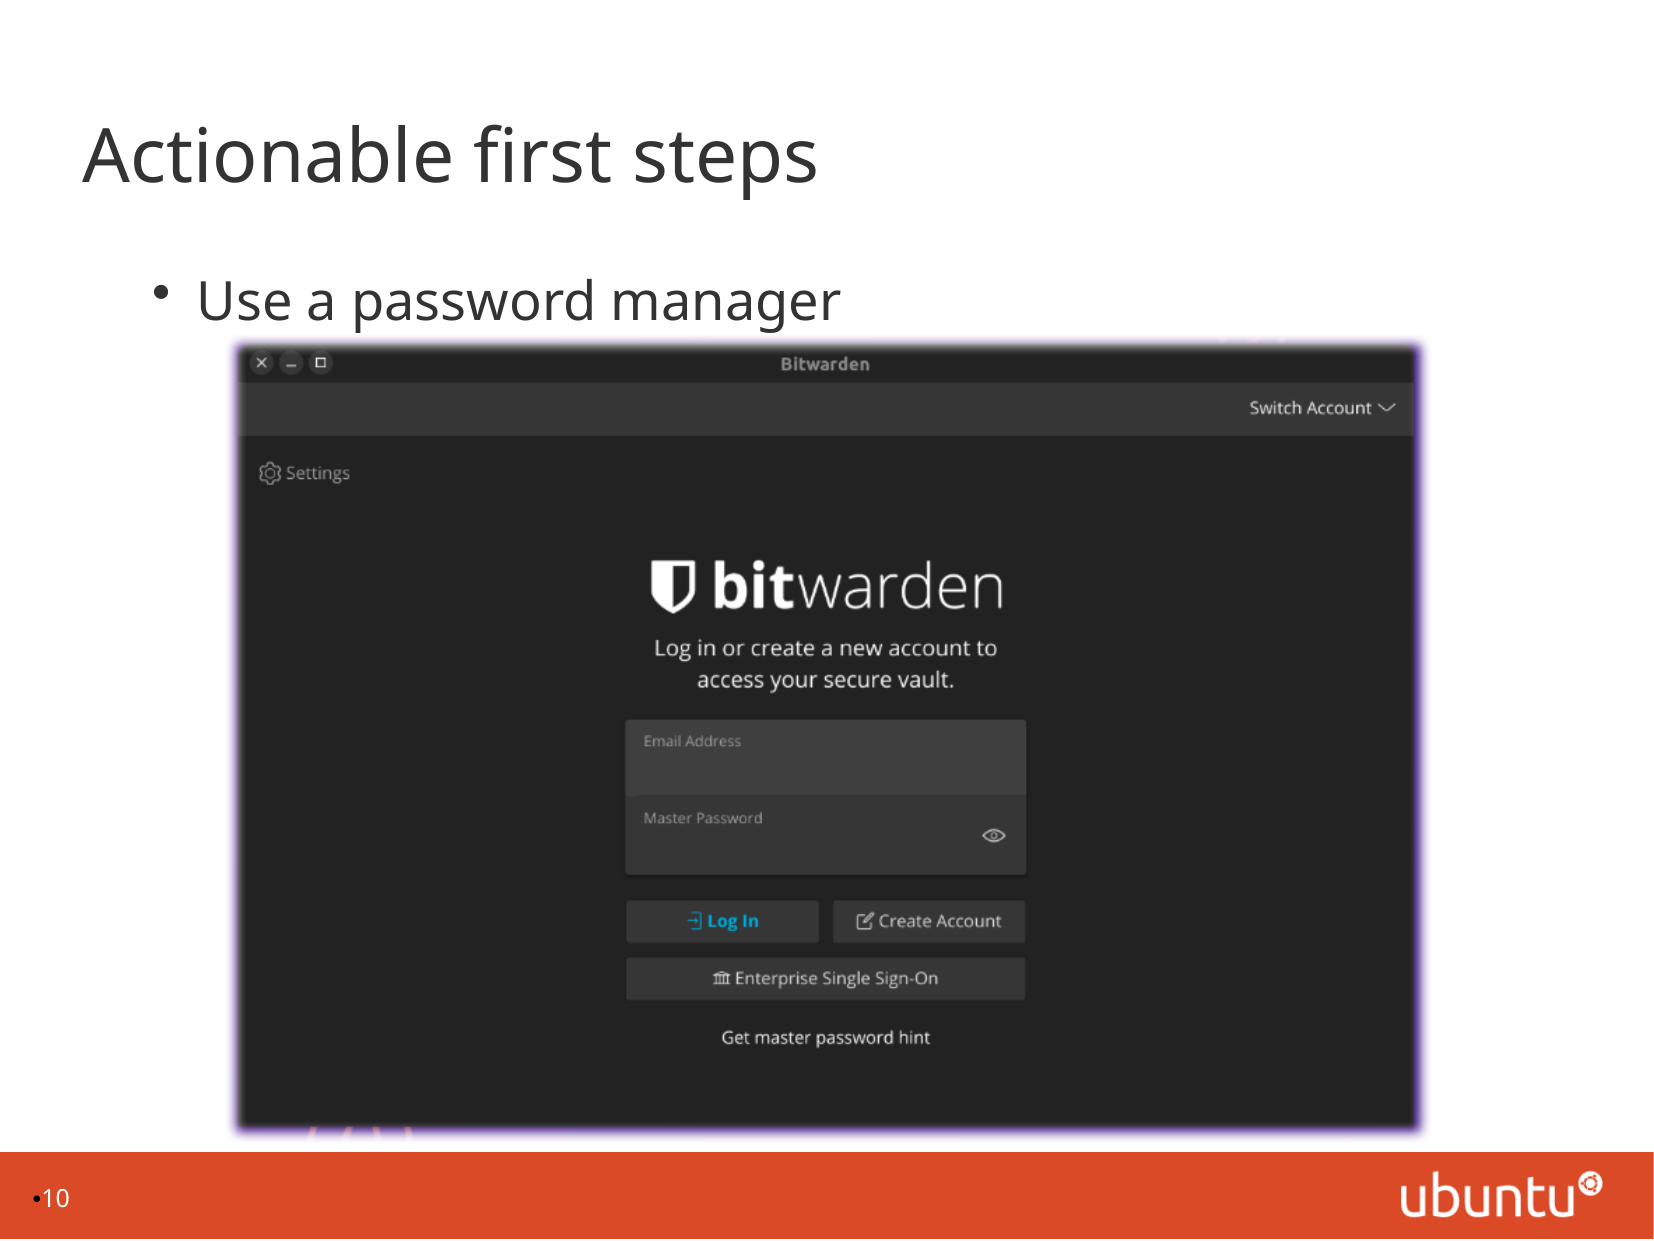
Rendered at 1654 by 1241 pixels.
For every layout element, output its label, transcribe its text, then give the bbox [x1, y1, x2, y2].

title Actionable first steps [82, 49, 1571, 257]
list Use a password manager [87, 225, 1579, 945]
picture [225, 334, 1432, 1145]
picture [0, 1152, 1654, 1239]
